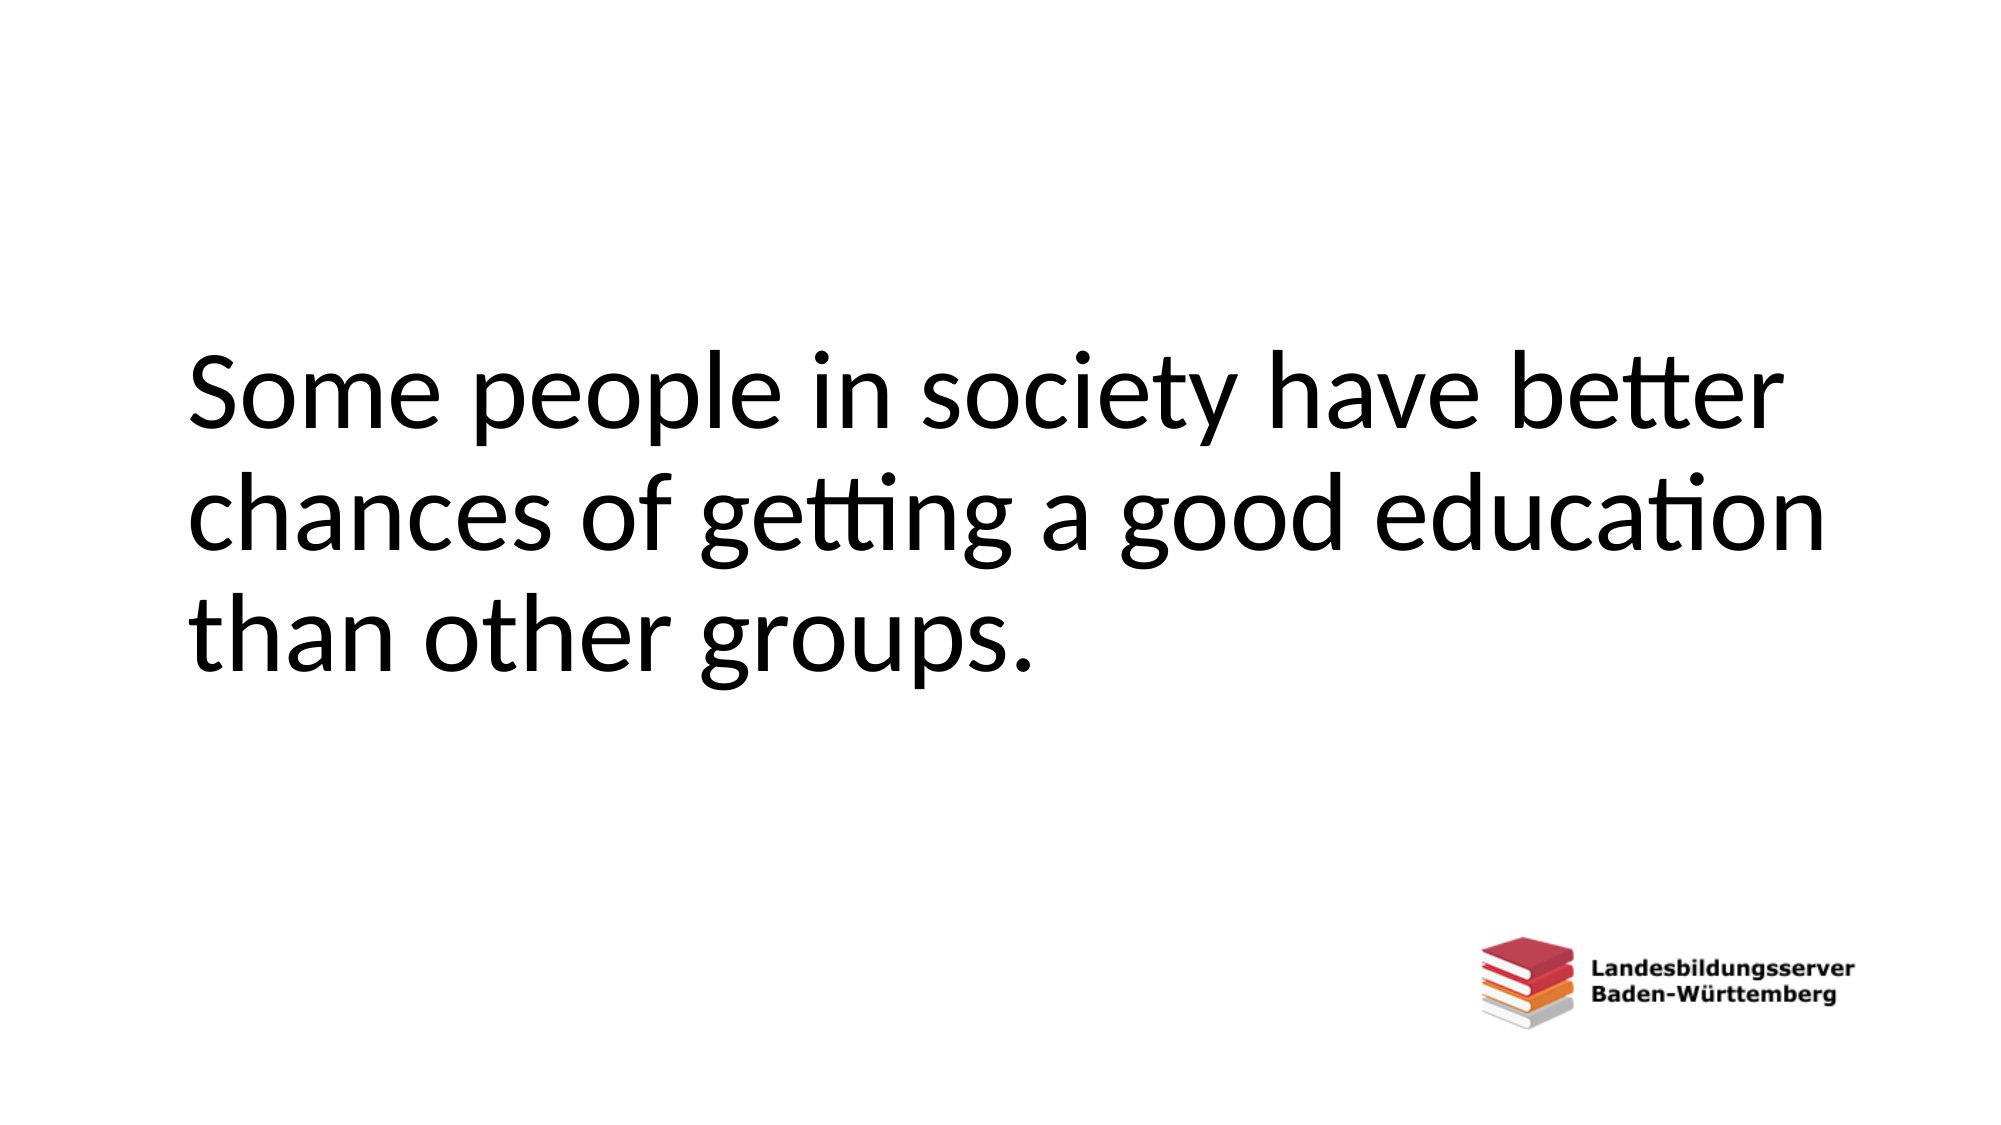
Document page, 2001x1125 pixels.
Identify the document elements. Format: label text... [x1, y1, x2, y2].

title Some people in society have better chances of getting a good education than other groups. [172, 405, 1898, 623]
picture [1463, 920, 1864, 1035]
